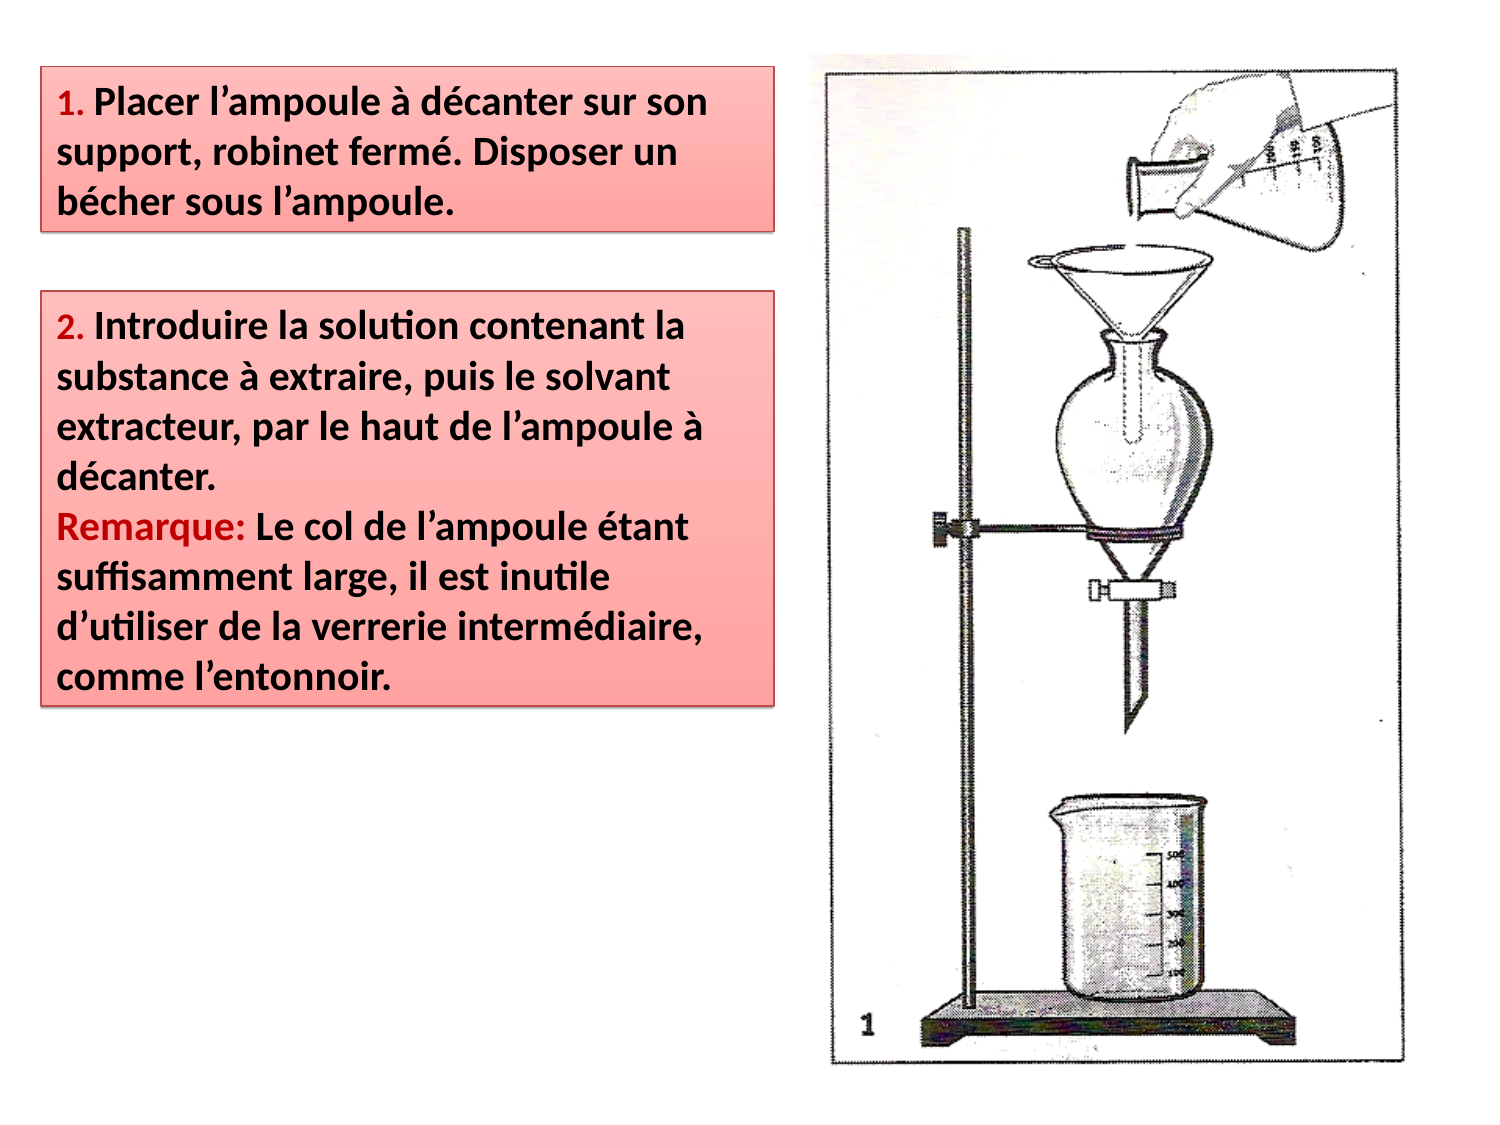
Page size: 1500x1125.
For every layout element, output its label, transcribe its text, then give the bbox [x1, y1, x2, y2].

text_box 1. Placer l’ampoule à décanter sur son support, robinet fermé. Disposer un bécher sous l’ampoule. [41, 66, 774, 232]
picture [809, 54, 1422, 1083]
text_box 2. Introduire la solution contenant la substance à extraire, puis le solvant extracteur, par le haut de l’ampoule à décanter. Remarque: Le col de l’ampoule étant suffisamment large, il est inutile d’utiliser de la verrerie intermédiaire, comme l’entonnoir. [41, 290, 774, 707]
